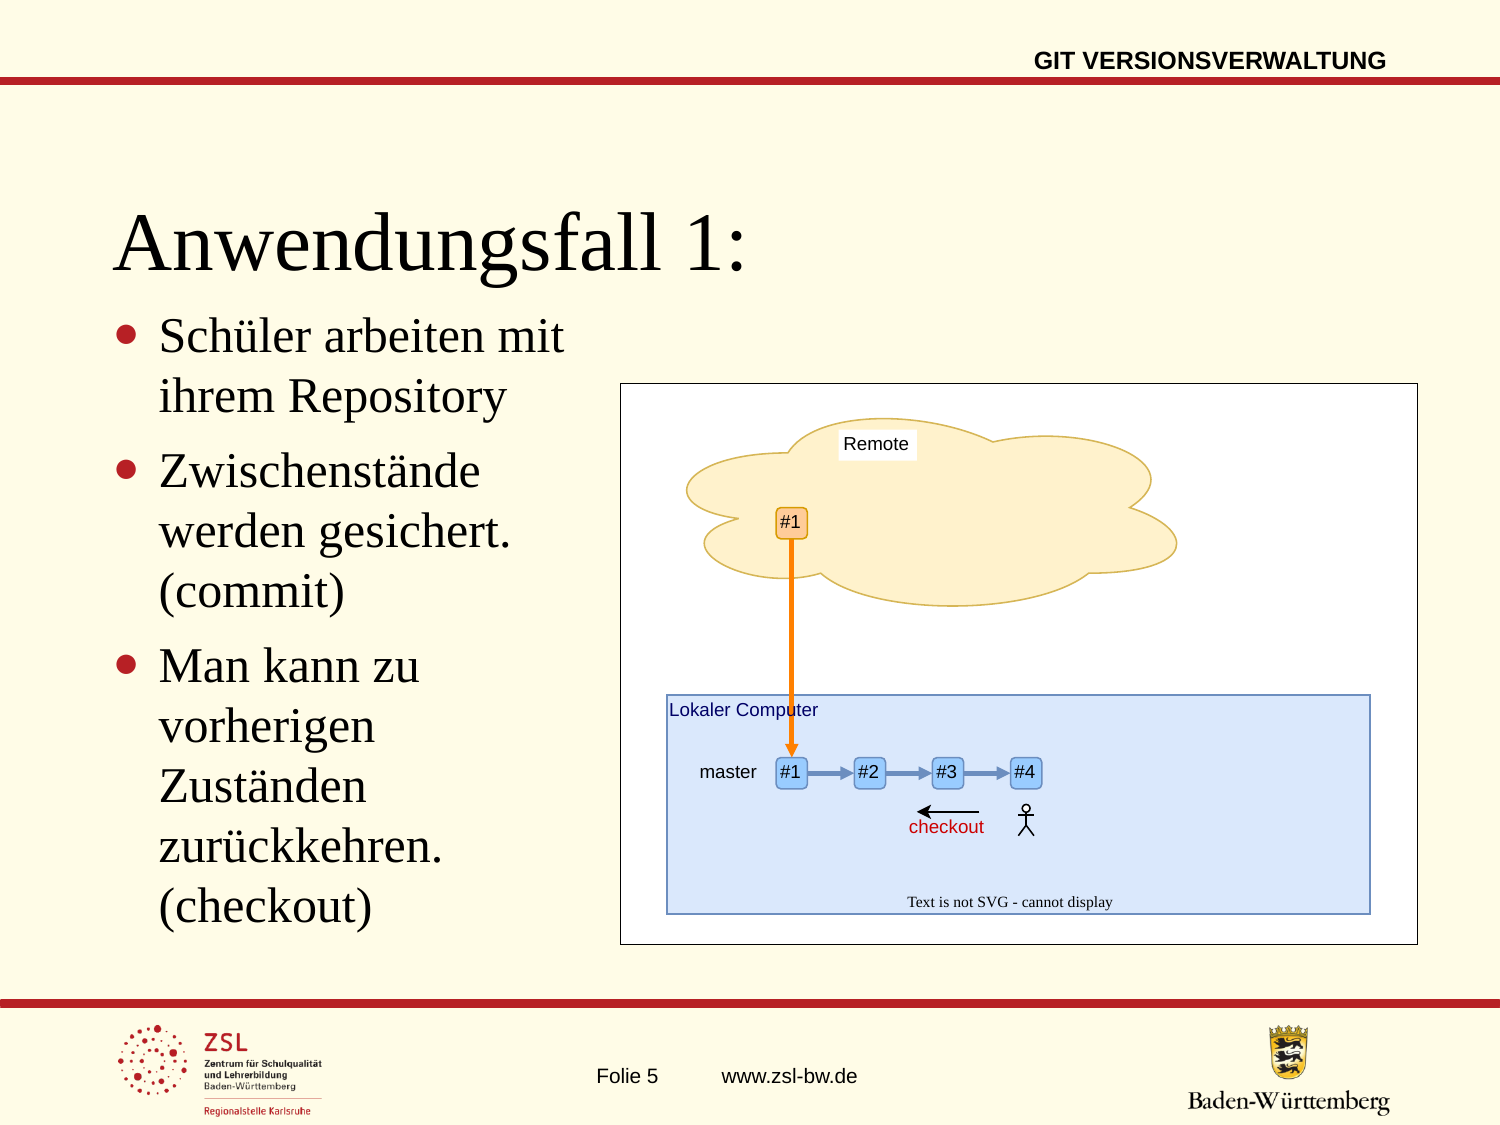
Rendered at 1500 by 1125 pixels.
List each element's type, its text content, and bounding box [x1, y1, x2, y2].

text_box [620, 383, 1418, 945]
footer GIT VERSIONSVERWALTUNG [395, 44, 1388, 75]
picture [0, 999, 1500, 1125]
title Anwendungsfall 1: [112, 87, 1388, 288]
picture [649, 396, 1372, 916]
slide_number Folie <Foliennummer> www.zsl-bw.de [596, 1062, 894, 1088]
list Schüler arbeiten mit ihrem Repository Zwischenstände werden gesichert. (commit) Man kann zu vorherigen Zuständen zurückkehren. (checkout) [112, 302, 591, 977]
picture [1187, 1023, 1390, 1116]
